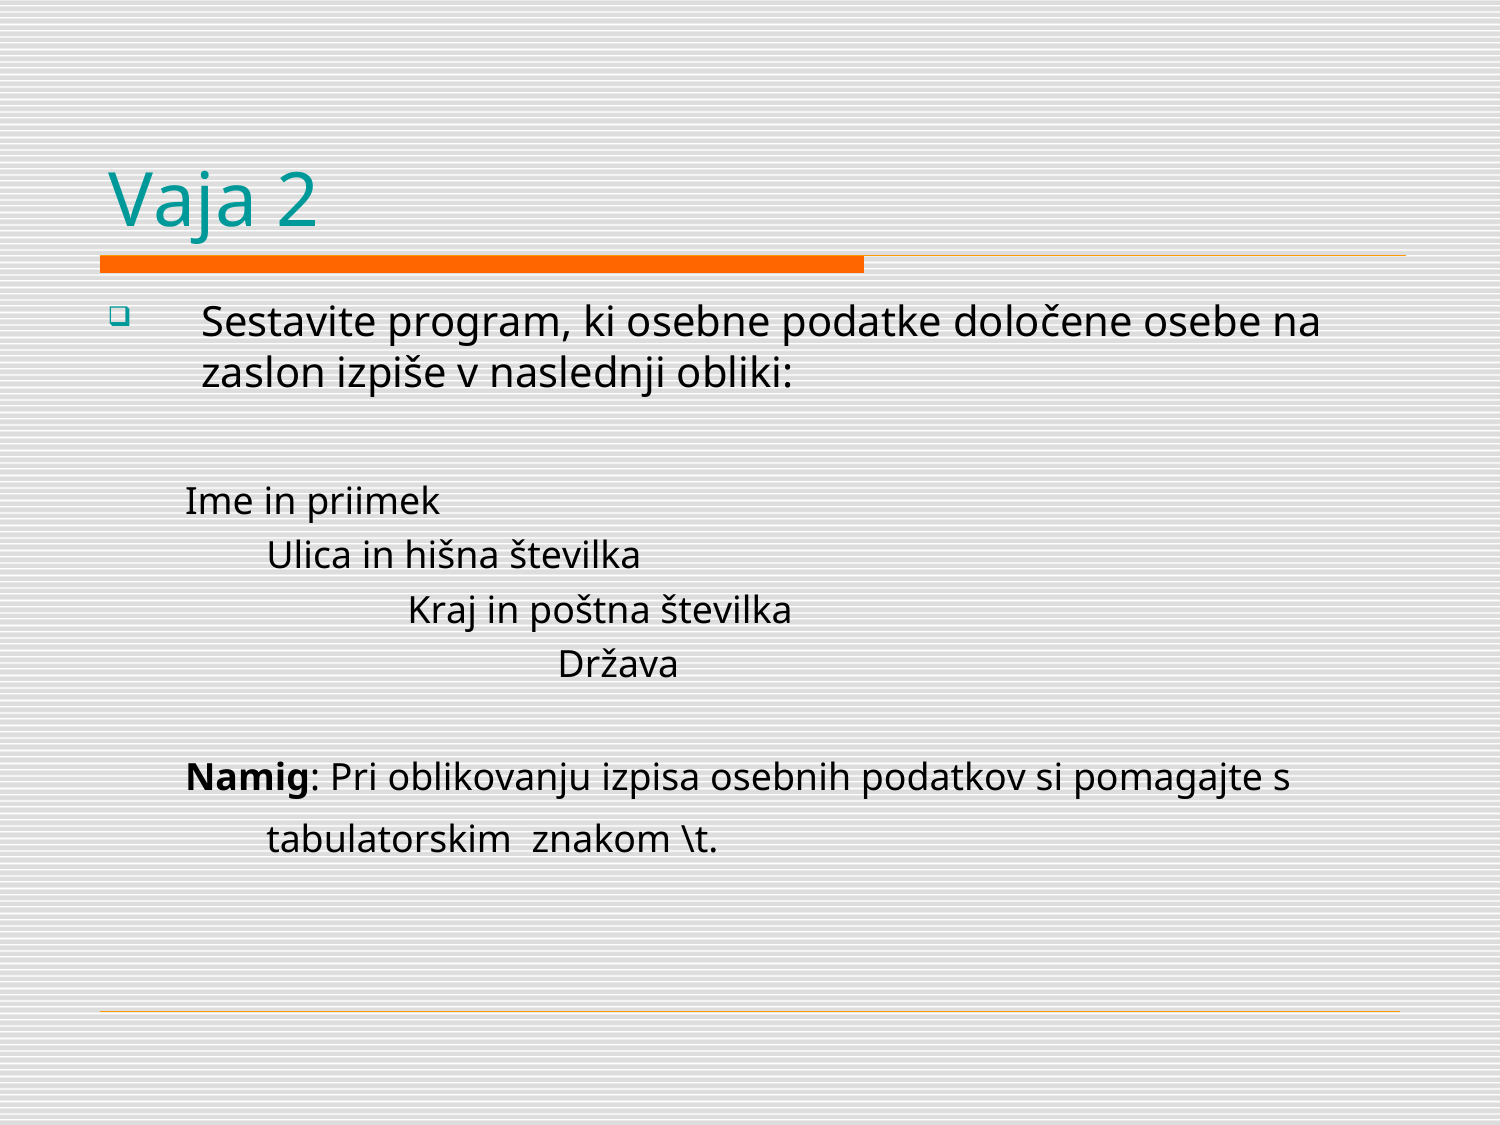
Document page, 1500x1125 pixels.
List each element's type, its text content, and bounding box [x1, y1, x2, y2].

list Sestavite program, ki osebne podatke določene osebe na zaslon izpiše v naslednji obliki: Ime in priimek Ulica in hišna številka Kraj in poštna številka Država Namig: Pri oblikovanju izpisa osebnih podatkov si pomagajte s tabulatorskim znakom \t. [92, 287, 1406, 988]
picture [0, 0, 1500, 1125]
title Vaja 2 [94, 49, 1407, 250]
